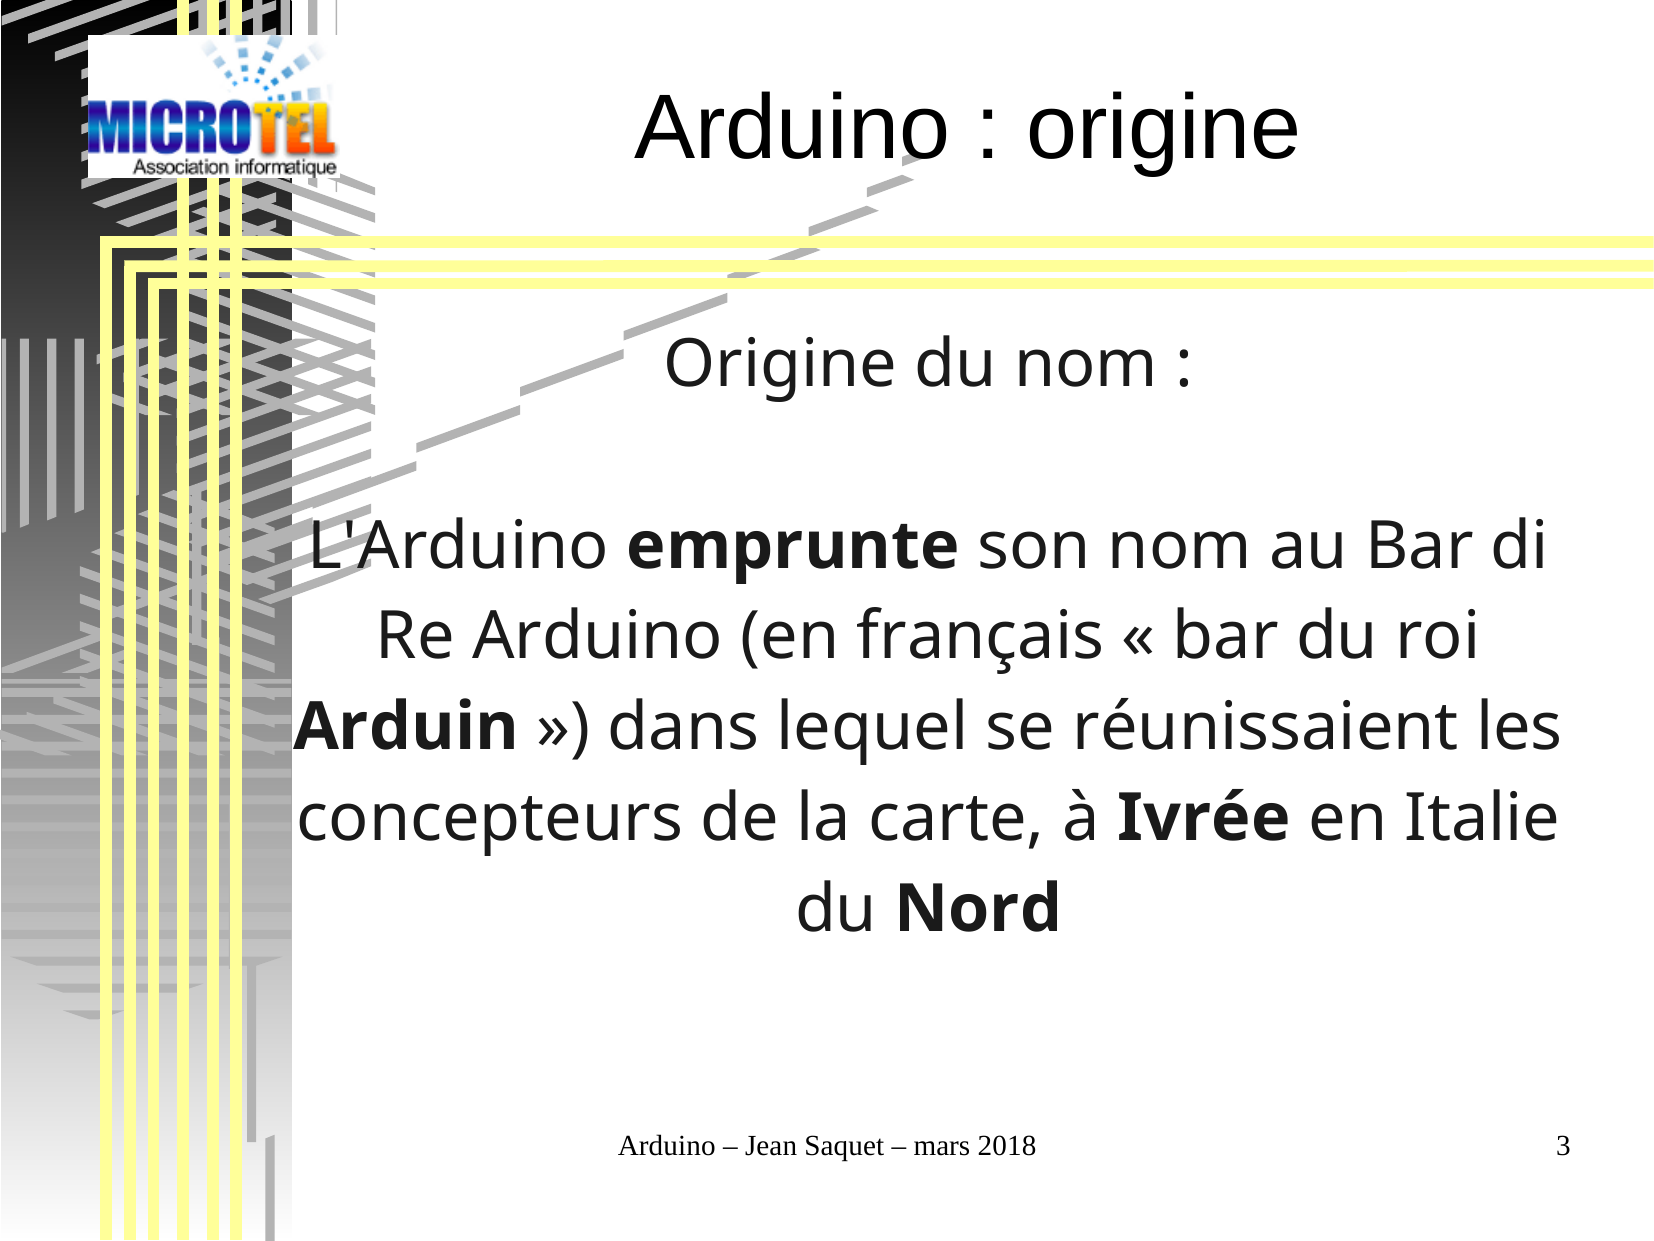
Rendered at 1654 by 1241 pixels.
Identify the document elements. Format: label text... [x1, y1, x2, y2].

picture [88, 35, 340, 178]
subtitle Origine du nom : L'Arduino emprunte son nom au Bar di Re Arduino (en français « bar du roi Arduin ») dans lequel se réunissaient les concepteurs de la carte, à Ivrée en Italie du Nord [291, 298, 1567, 1118]
title Arduino : origine [383, 23, 1554, 231]
